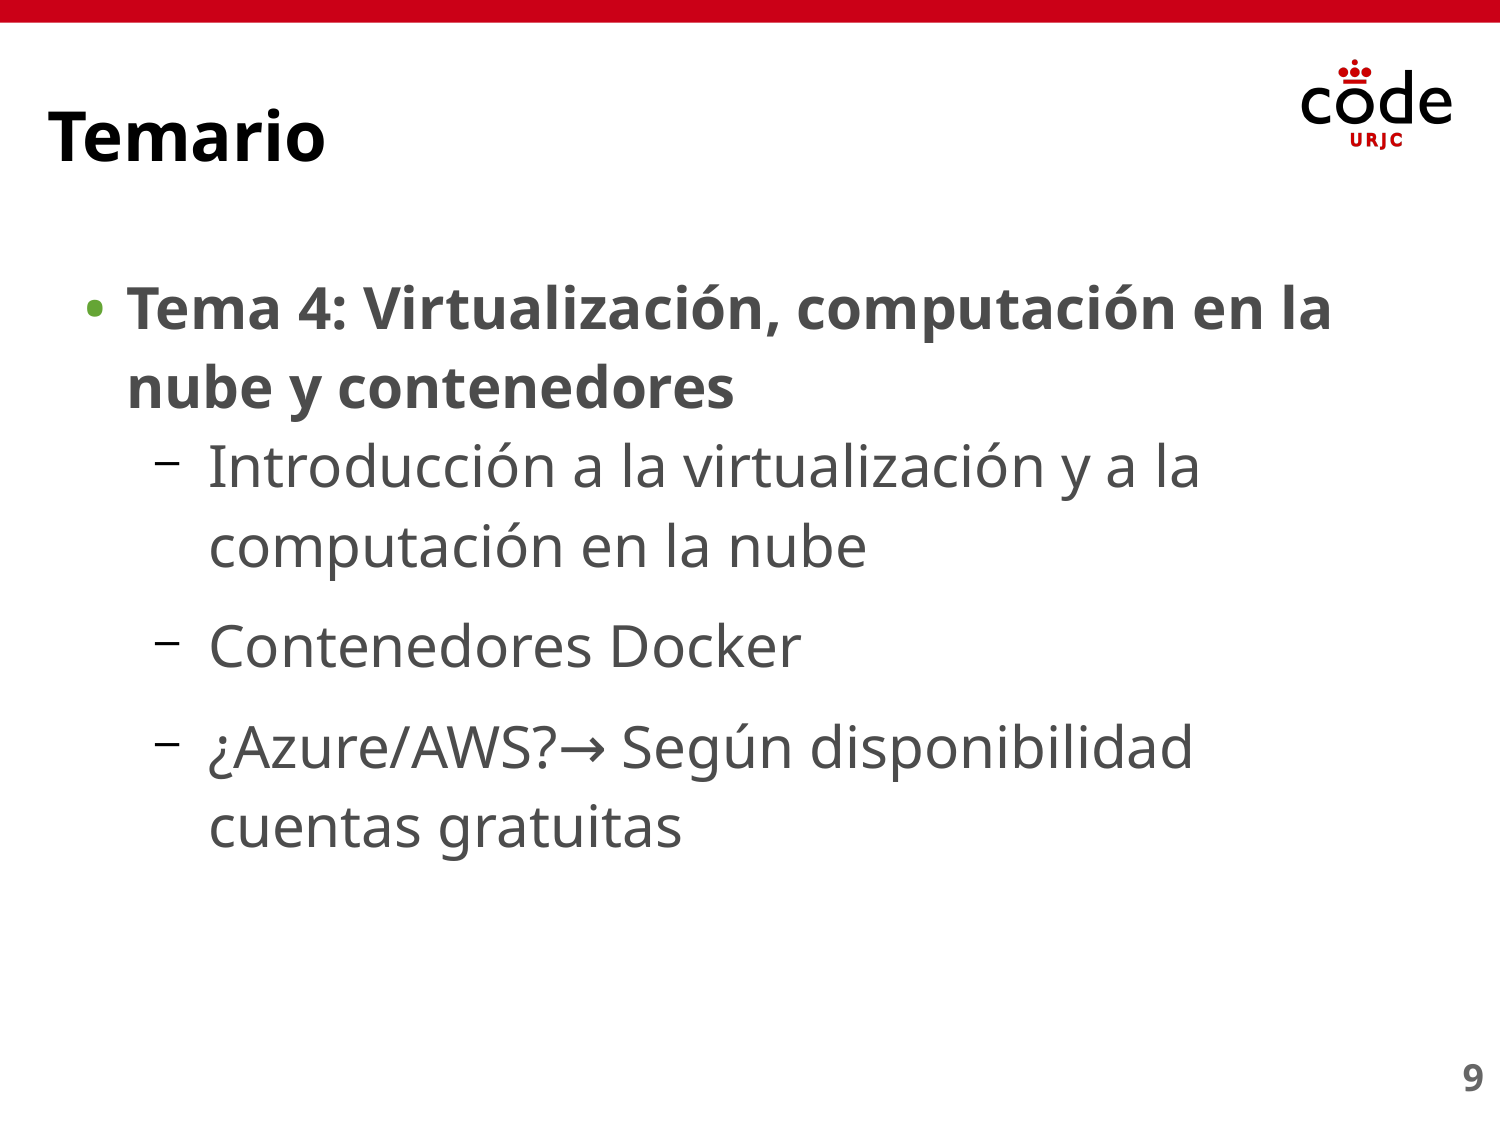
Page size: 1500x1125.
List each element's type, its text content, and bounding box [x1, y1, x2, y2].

picture [1284, 50, 1468, 161]
list Tema 4: Virtualización, computación en la nube y contenedores Introducción a la virtualización y a la computación en la nube Contenedores Docker ¿Azure/AWS?→ Según disponibilidad cuentas gratuitas [51, 259, 1436, 1013]
title Temario [32, 79, 1383, 189]
